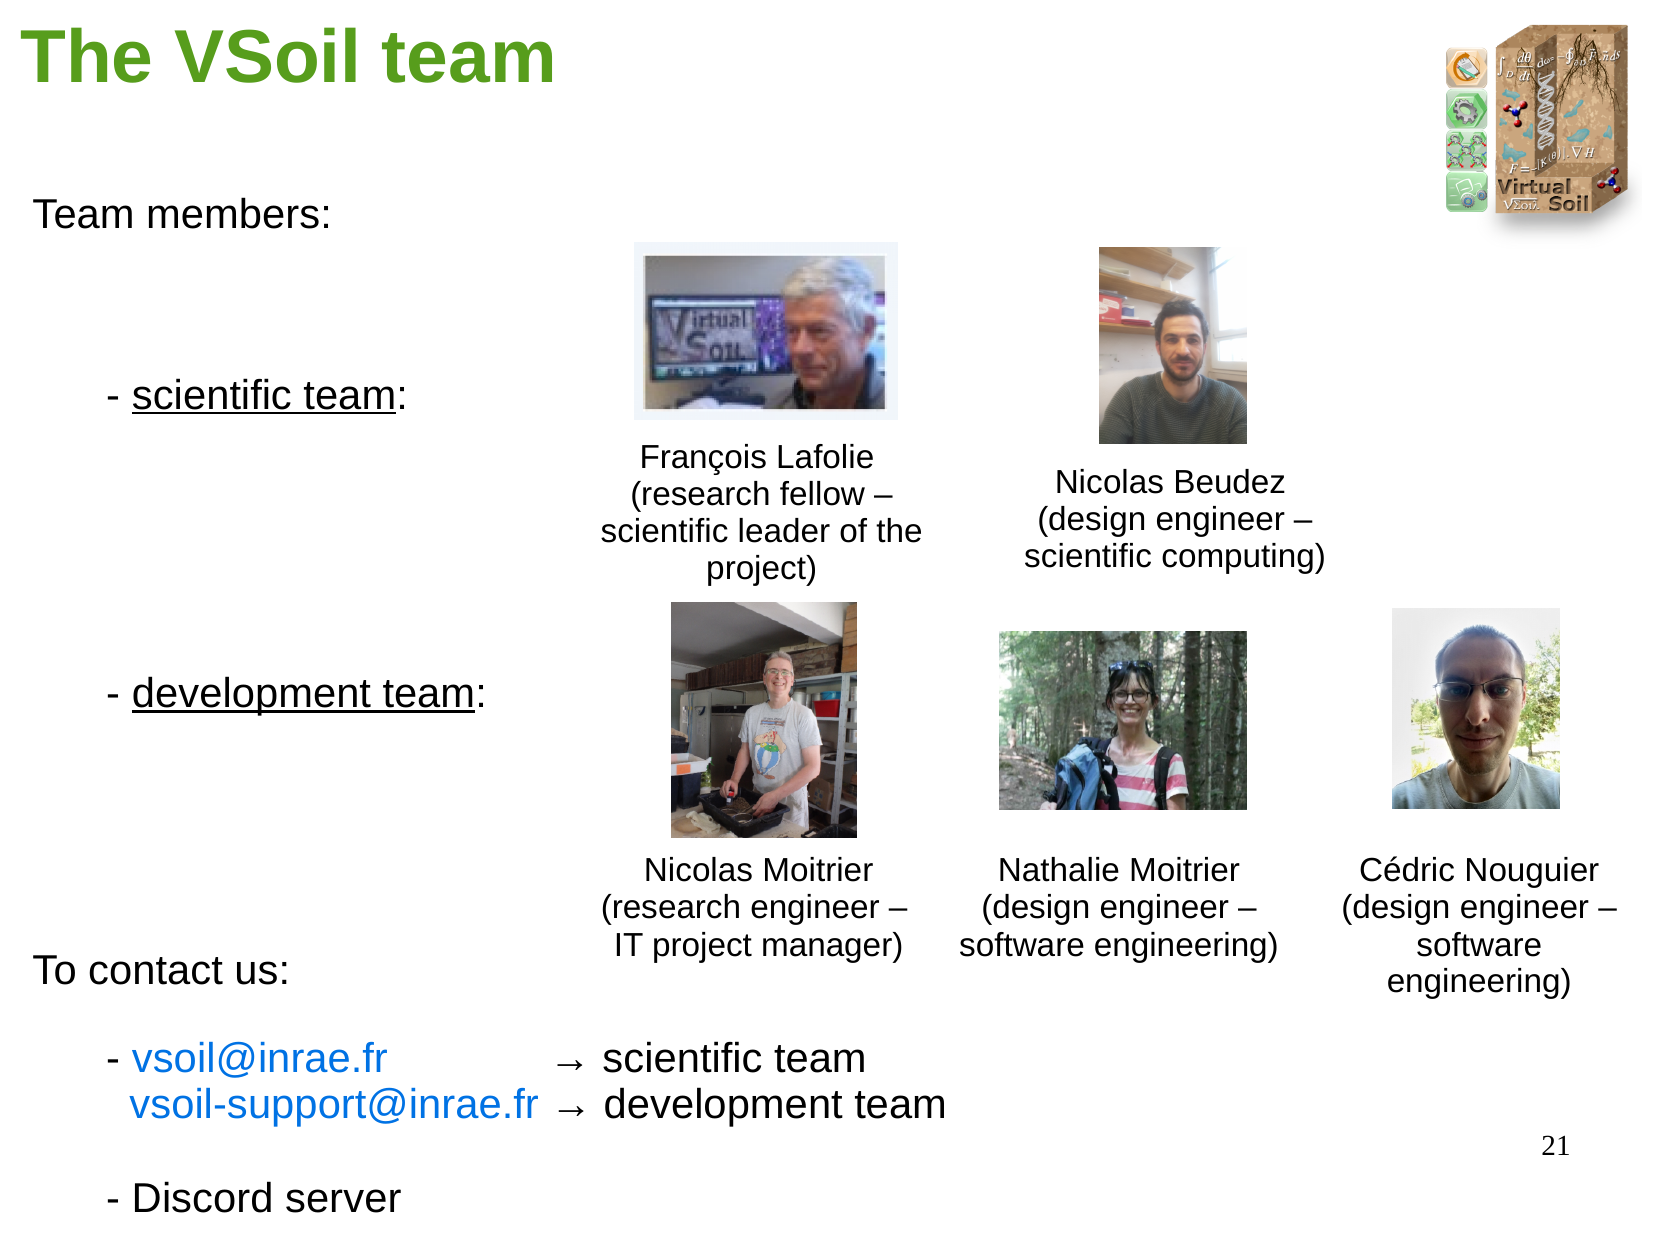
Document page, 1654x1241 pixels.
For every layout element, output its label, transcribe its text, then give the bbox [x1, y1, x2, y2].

picture [671, 602, 857, 838]
picture [634, 242, 898, 420]
text_box Nathalie Moitrier (design engineer – software engineering) [938, 844, 1300, 971]
text_box To contact us: - vsoil@inrae.fr → scientific team vsoil-support@inrae.fr → development team - Discord server [17, 938, 1170, 1229]
text_box Nicolas Moitrier (research engineer – IT project manager) [549, 844, 969, 981]
text_box The VSoil team [5, 7, 1359, 107]
text_box Nicolas Beudez (design engineer – scientific computing) [980, 456, 1371, 583]
picture [999, 631, 1247, 810]
text_box Cédric Nouguier (design engineer – software engineering) [1311, 844, 1648, 1008]
picture [1392, 608, 1560, 809]
text_box François Lafolie (research fellow – scientific leader of the project) [572, 431, 951, 595]
picture [1099, 247, 1247, 444]
picture [1409, 0, 1642, 260]
text_box Team members: - scientific team: - development team: [17, 183, 1134, 744]
